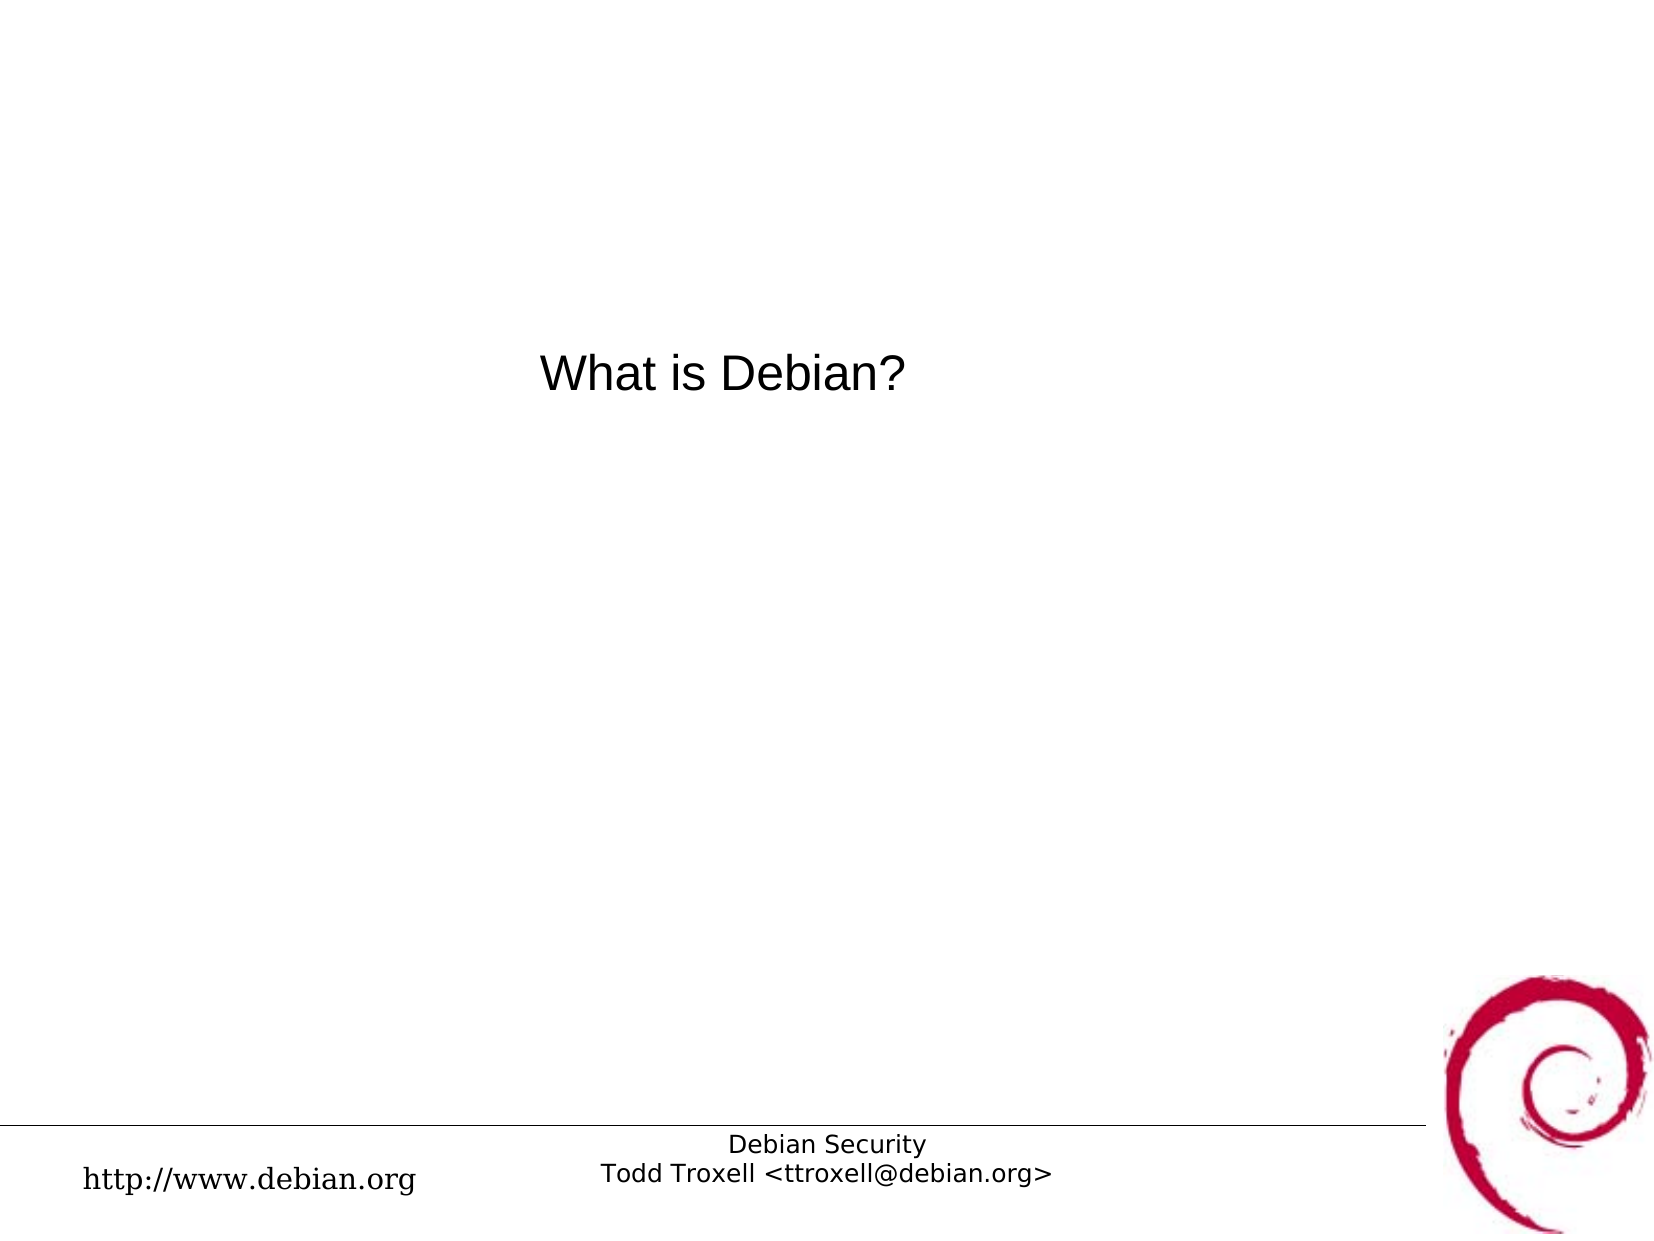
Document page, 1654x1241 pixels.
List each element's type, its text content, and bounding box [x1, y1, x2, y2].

text_box What is Debian? [525, 337, 1163, 409]
picture [1443, 975, 1654, 1234]
